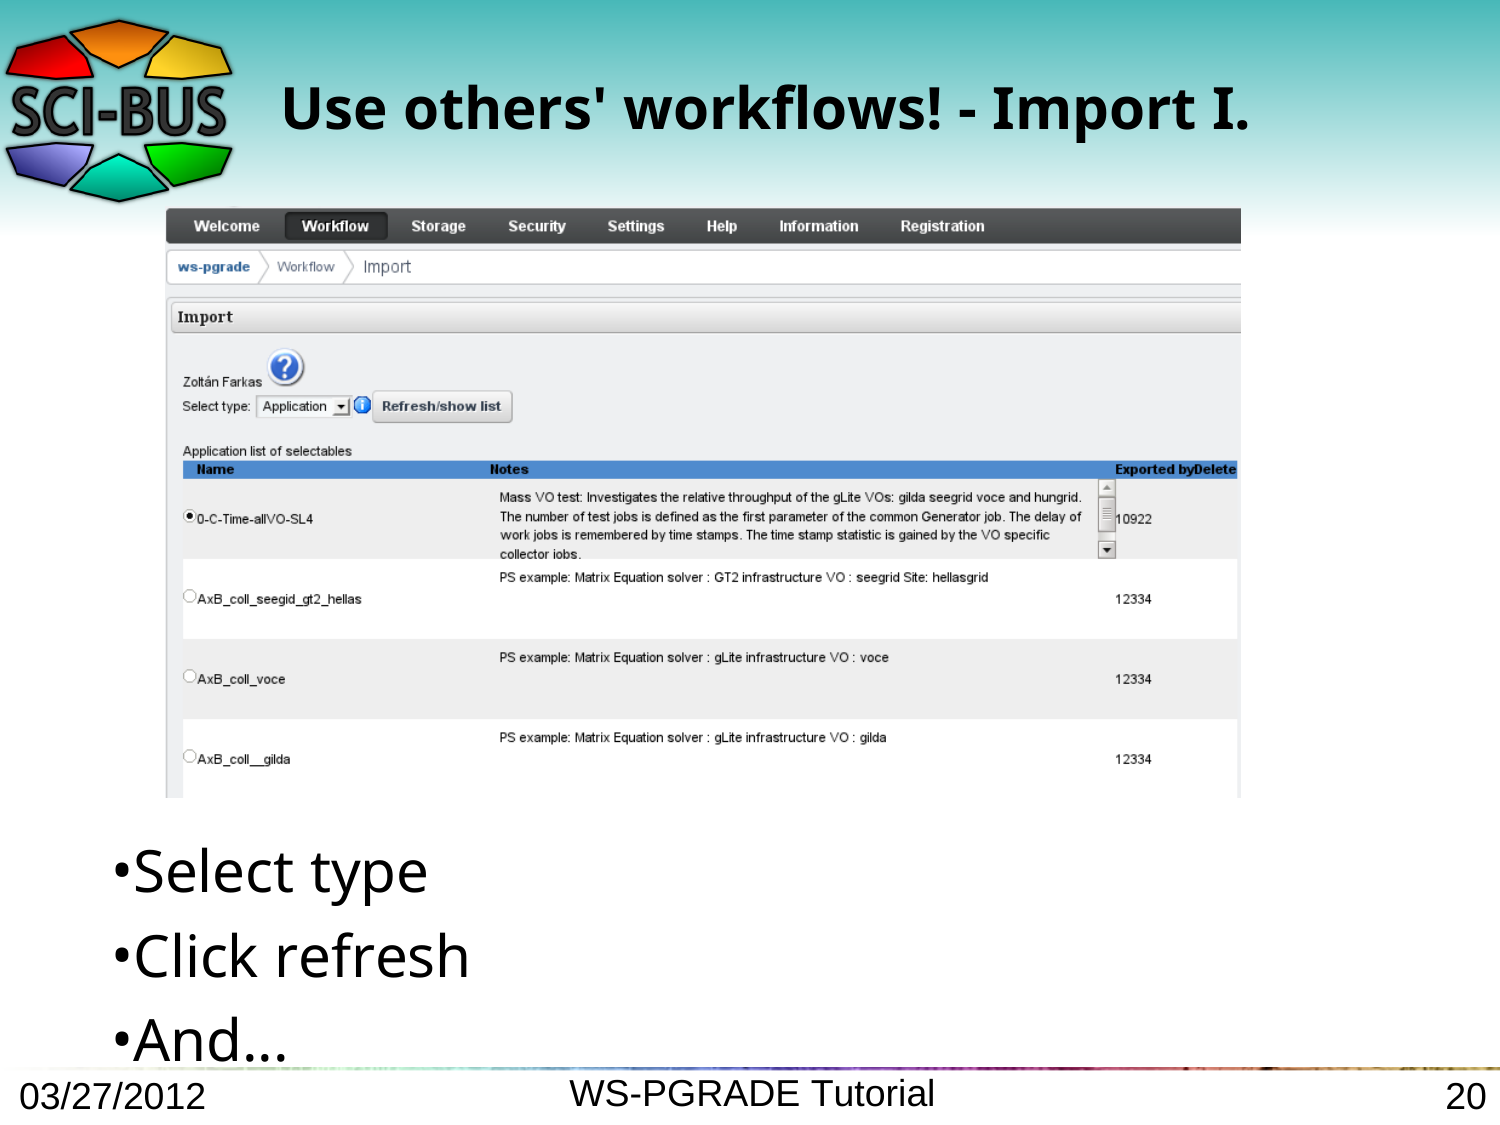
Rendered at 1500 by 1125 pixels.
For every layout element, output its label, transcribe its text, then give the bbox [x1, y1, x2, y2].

picture [77, 1096, 87, 1106]
picture [0, 1067, 1500, 1125]
list Select type Click refresh And... [87, 826, 1426, 1111]
picture [0, 15, 1241, 798]
title Use others' workflows! - Import I. [265, 29, 1477, 183]
